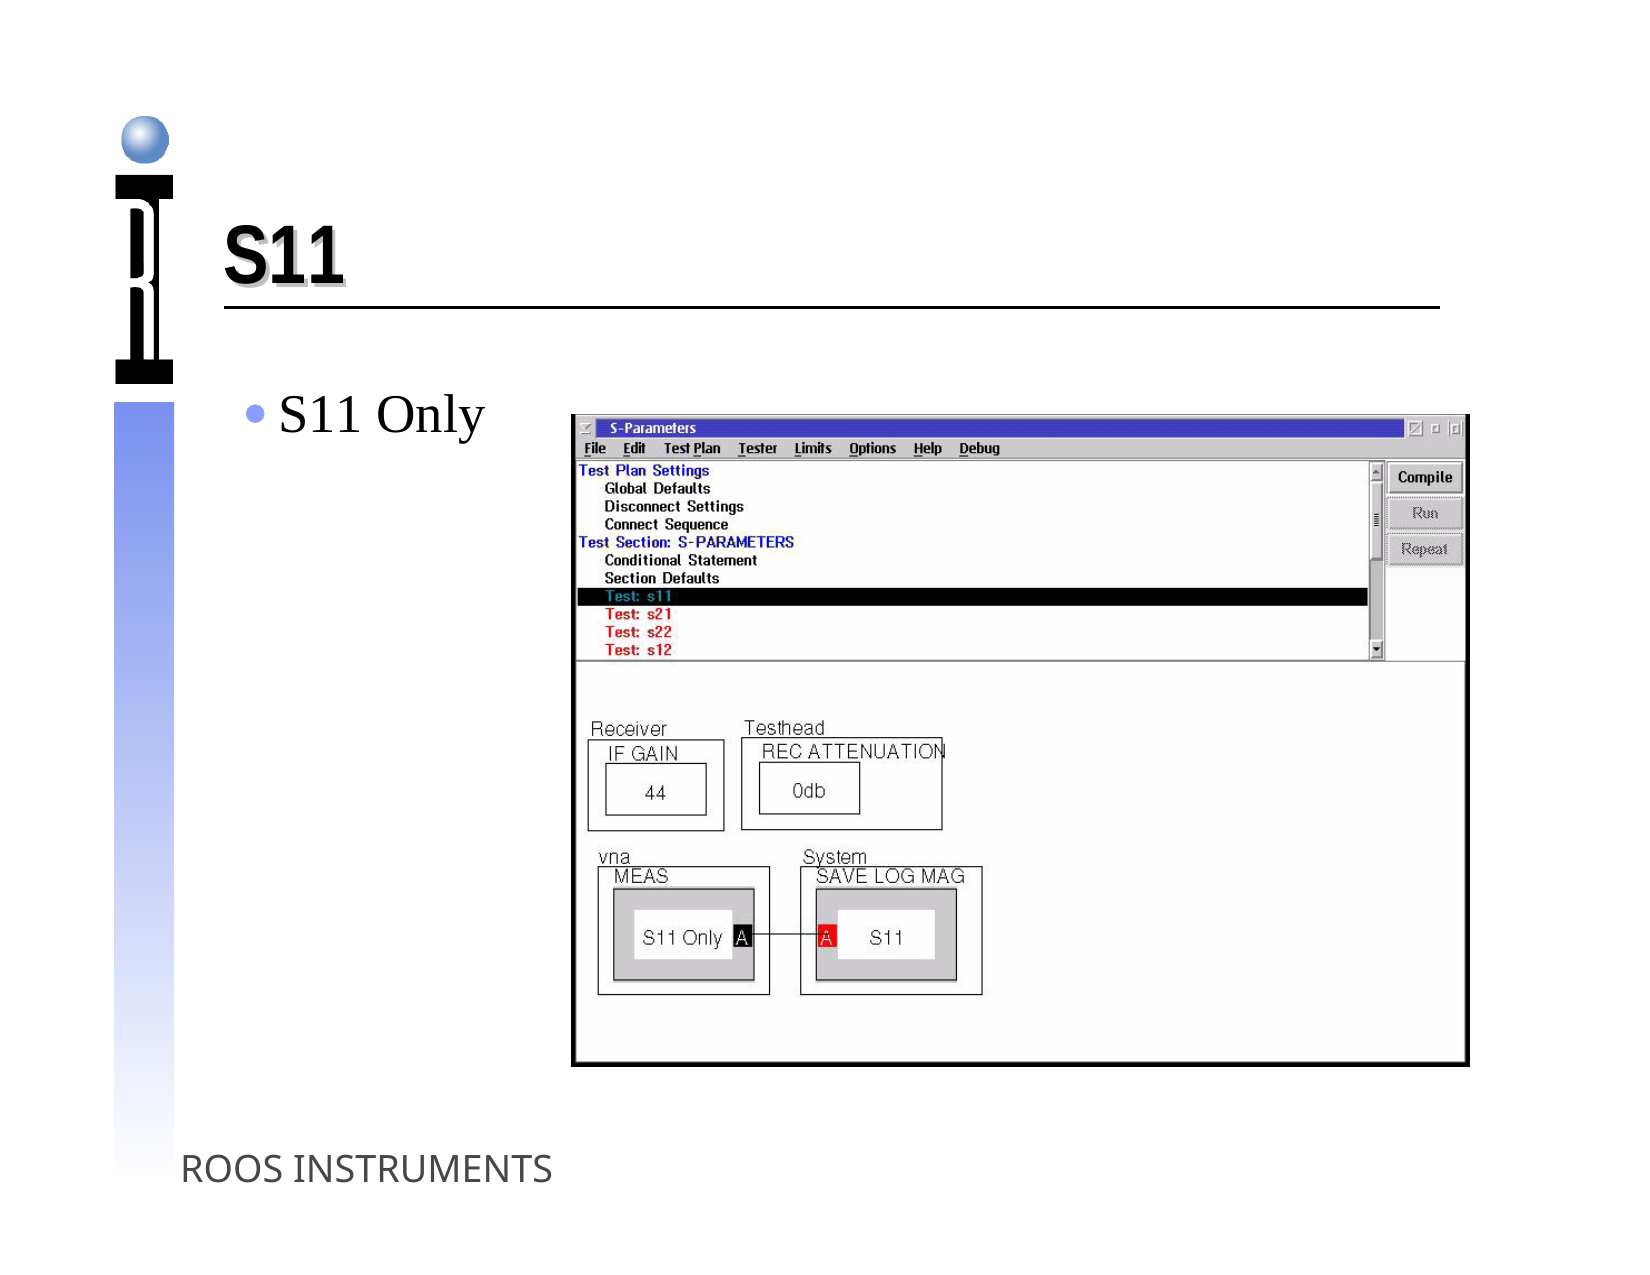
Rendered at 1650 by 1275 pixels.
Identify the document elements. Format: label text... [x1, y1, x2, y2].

text_box S11 [223, 118, 1445, 304]
text_box S11 Only [232, 383, 1456, 463]
picture [571, 414, 1470, 1067]
